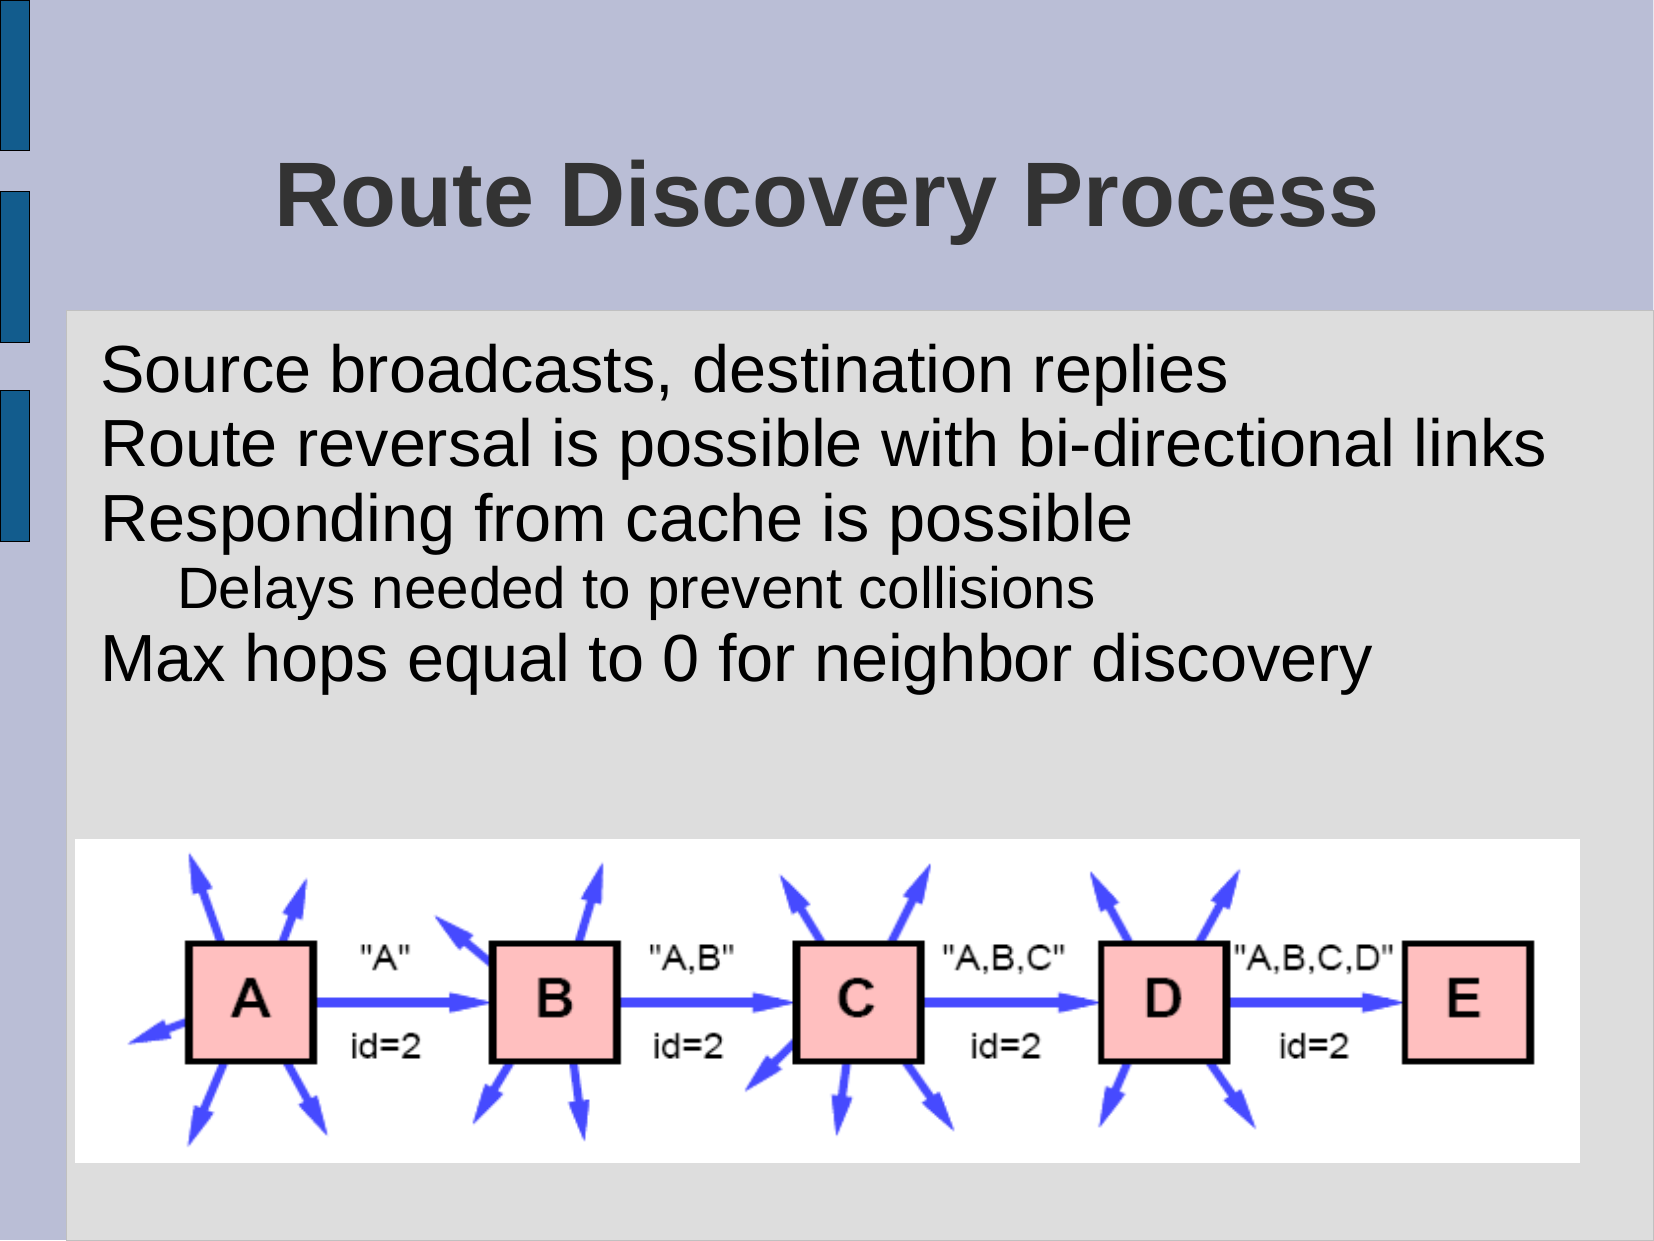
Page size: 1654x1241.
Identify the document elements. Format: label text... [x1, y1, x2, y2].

picture [75, 839, 1580, 1163]
list Source broadcasts, destination replies Route reversal is possible with bi-directional links Responding from cache is possible Delays needed to prevent collisions Max hops equal to 0 for neighbor discovery [82, 331, 1571, 839]
title Route Discovery Process [121, 91, 1534, 299]
